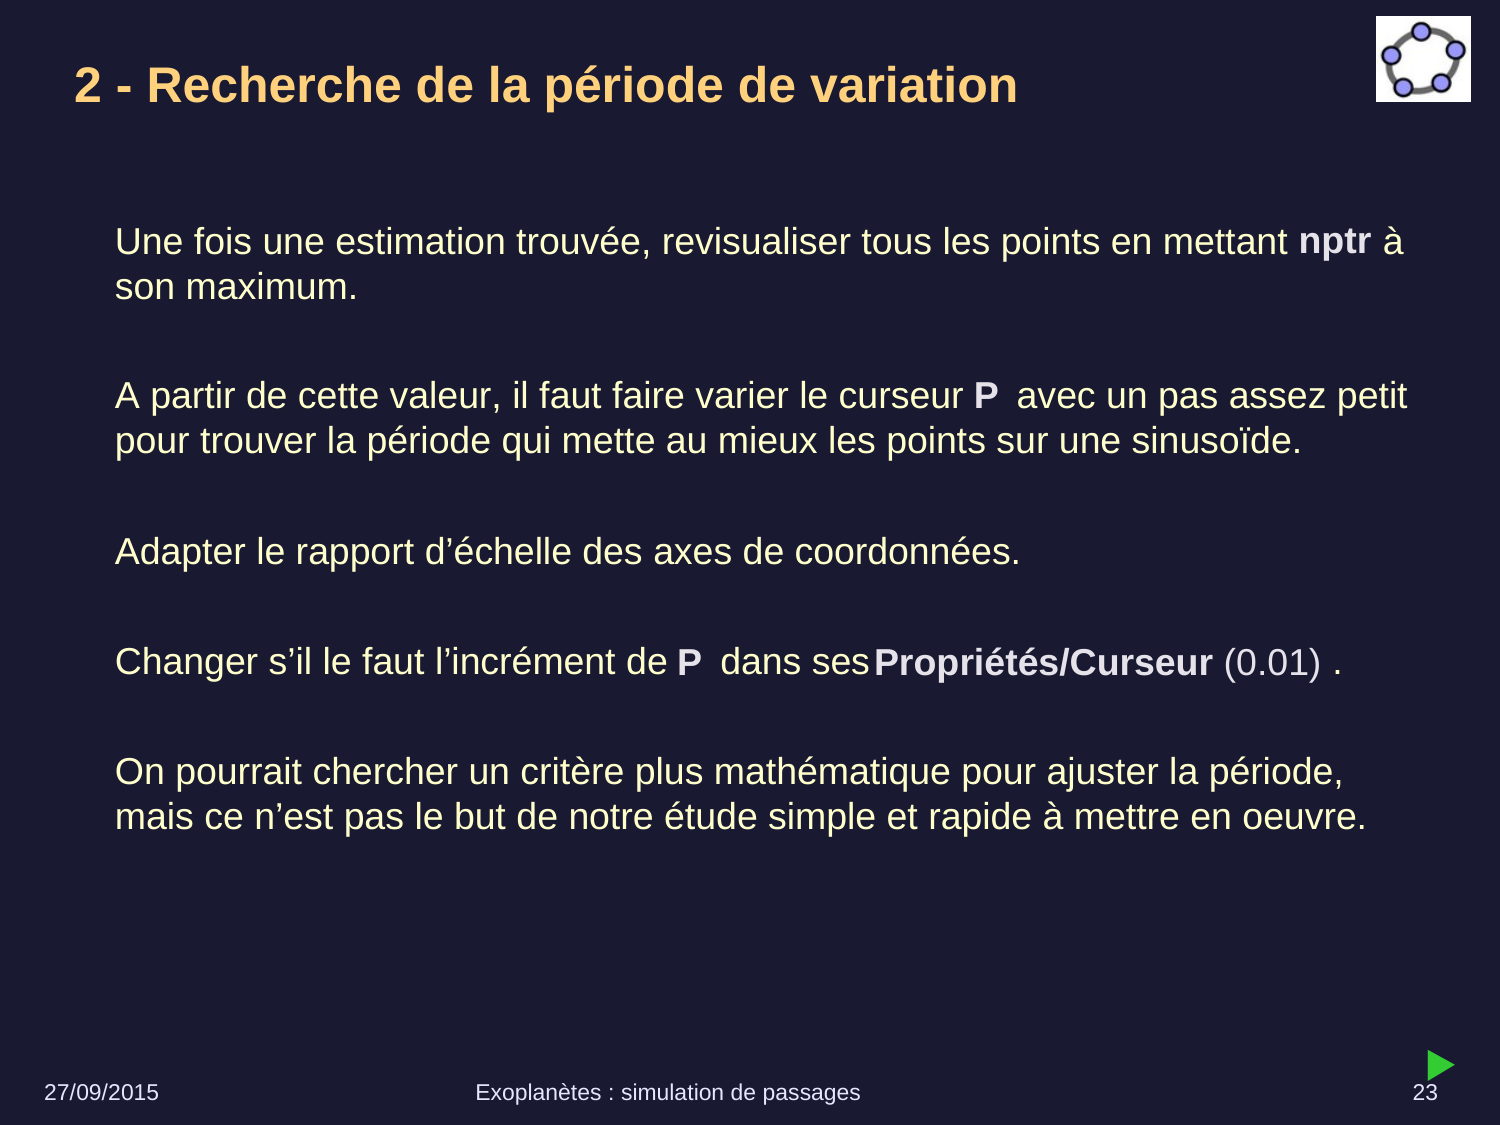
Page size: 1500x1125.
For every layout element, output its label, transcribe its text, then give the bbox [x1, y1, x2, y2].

text_box nptr [1283, 207, 1387, 269]
text_box Adapter le rapport d’échelle des axes de coordonnées. [100, 519, 1424, 580]
text_box On pourrait chercher un critère plus mathématique pour ajuster la période, mais ce n’est pas le but de notre étude simple et rapide à mettre en oeuvre. [100, 739, 1424, 846]
text_box Propriétés/Curseur (0.01) [859, 630, 1337, 691]
text_box P [662, 630, 718, 691]
text_box 2 - Recherche de la période de variation [59, 44, 1383, 120]
text_box  [1409, 1034, 1475, 1096]
text_box Changer s’il le faut l’incrément de dans ses . [100, 629, 1424, 690]
text_box P [959, 363, 1014, 424]
picture [1376, 16, 1471, 102]
text_box Une fois une estimation trouvée, revisualiser tous les points en mettant à son maximum. [100, 209, 1424, 315]
text_box A partir de cette valeur, il faut faire varier le curseur avec un pas assez petit pour trouver la période qui mette au mieux les points sur une sinusoïde. [100, 363, 1424, 469]
